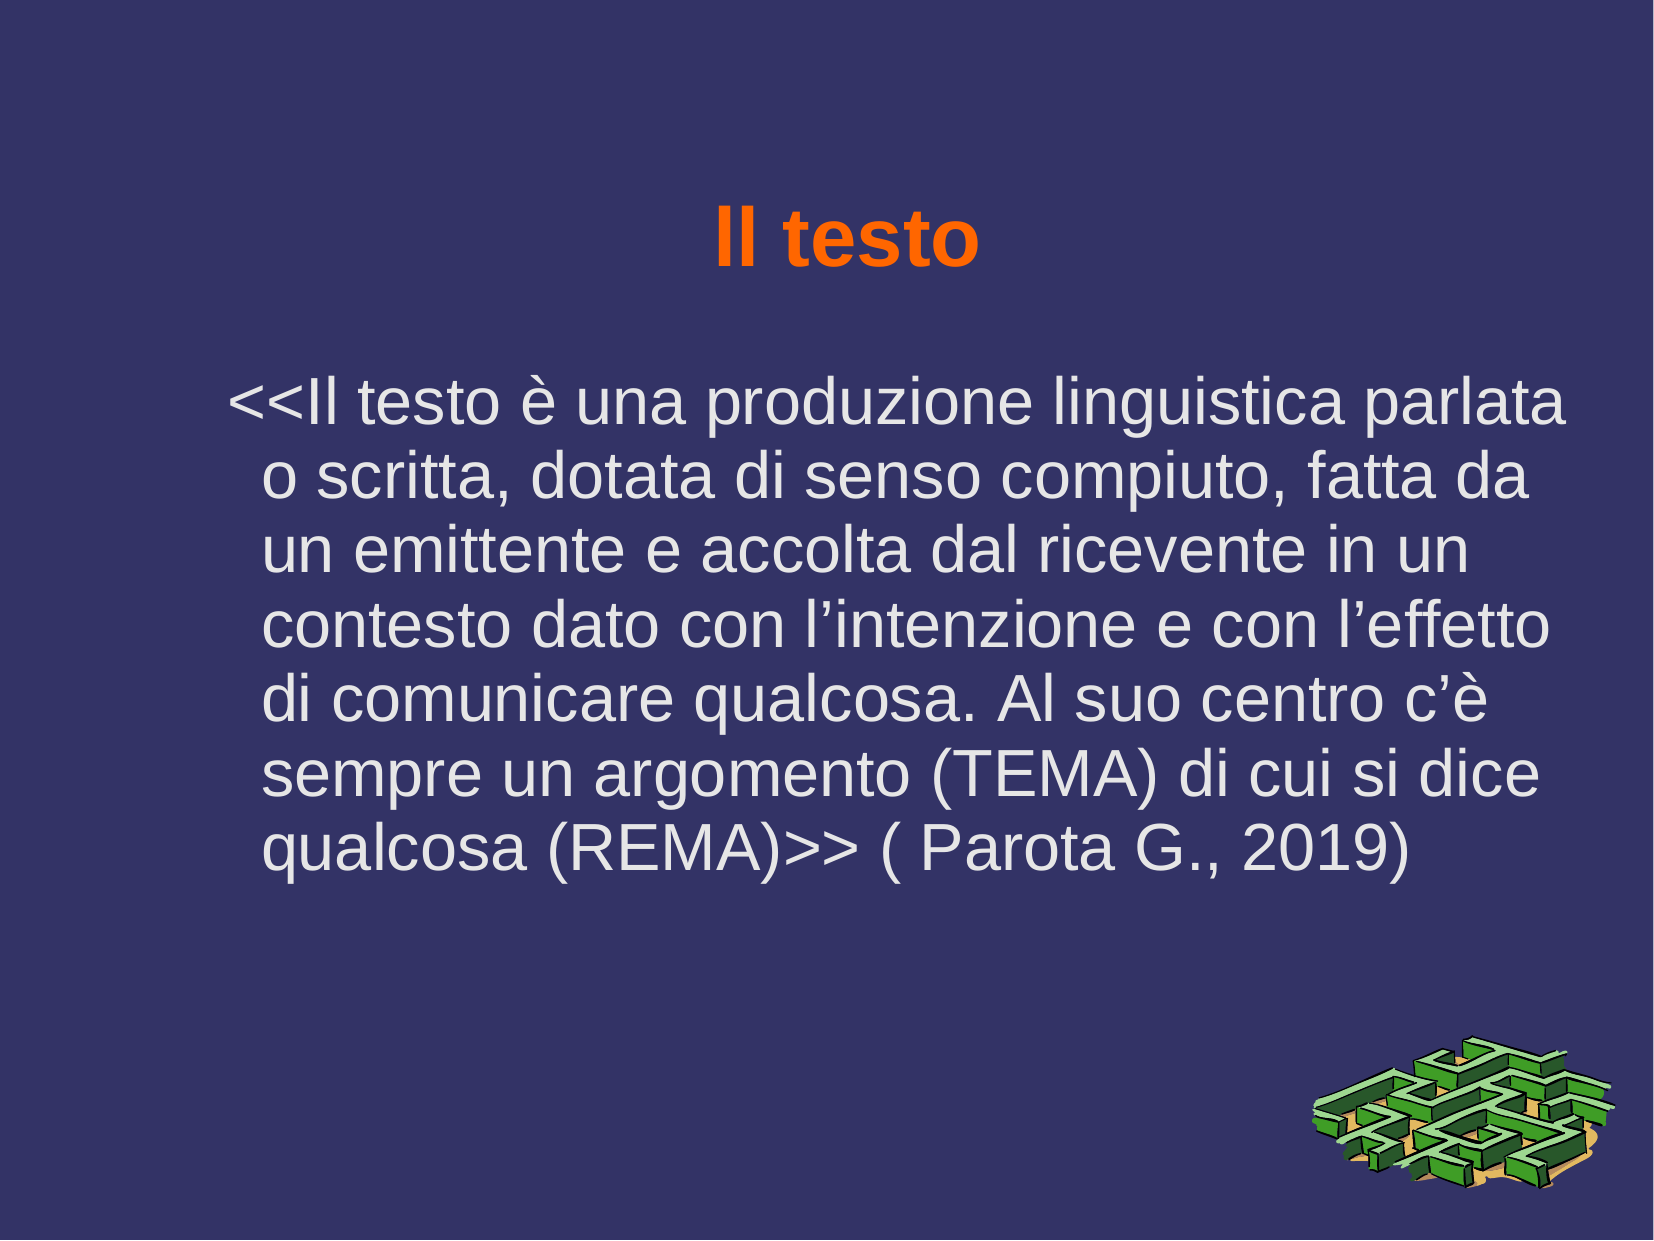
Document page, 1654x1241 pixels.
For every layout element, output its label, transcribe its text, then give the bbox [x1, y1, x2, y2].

text_box Ill testo [200, 88, 1472, 296]
text_box <<Il testo è una produzione linguistica parlata o scritta, dotata di senso compiuto, fatta da un emittente e accolta dal ricevente in un contesto dato con l’intenzione e con l’effetto di comunicare qualcosa. Al suo centro c’è sempre un argomento (TEMA) di cui si dice qualcosa (REMA)>> ( Parota G., 2019) [178, 364, 1570, 1146]
